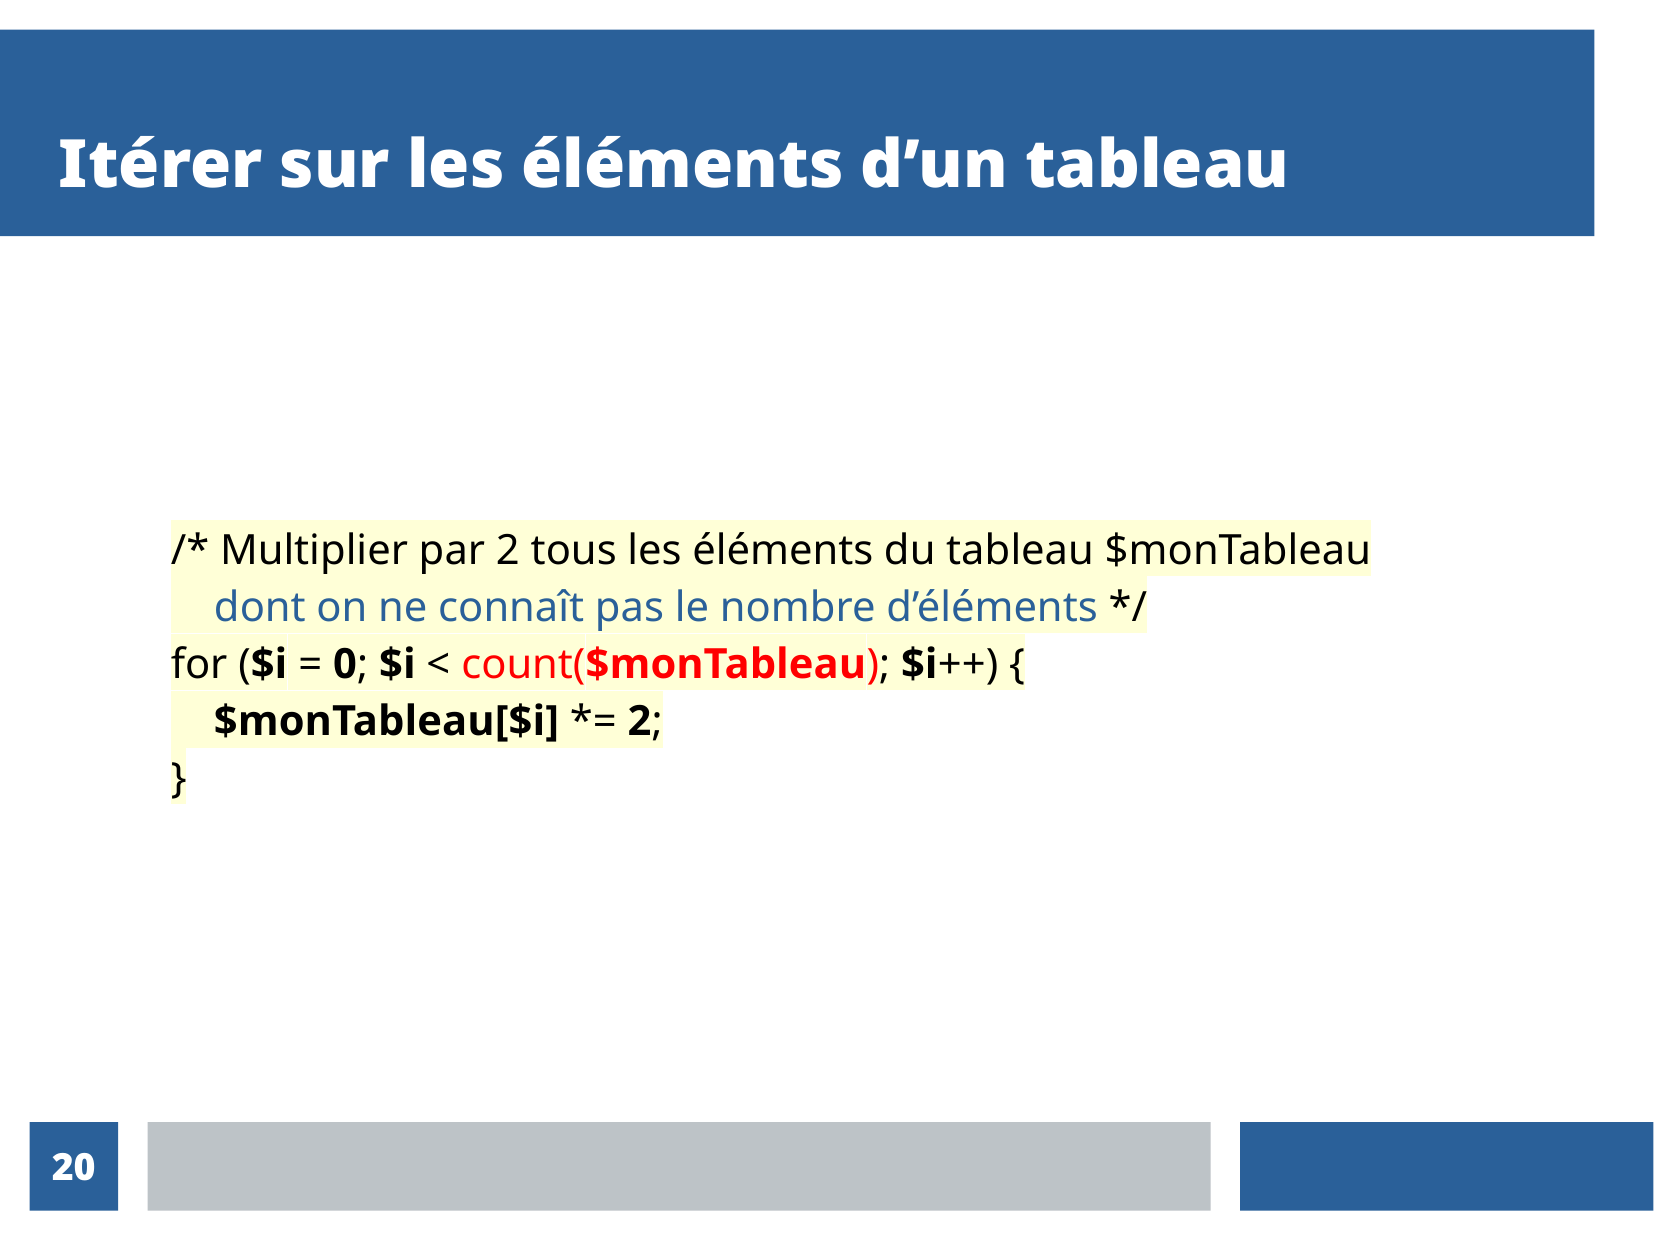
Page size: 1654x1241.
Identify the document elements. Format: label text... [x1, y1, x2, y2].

title Itérer sur les éléments d’un tableau [59, 59, 1595, 207]
text_box /* Multiplier par 2 tous les éléments du tableau $monTableau dont on ne connaît pas le nombre d’éléments */ for ($i = 0; $i < count($monTableau); $i++) { $monTableau[$i] *= 2; } [156, 512, 1463, 770]
